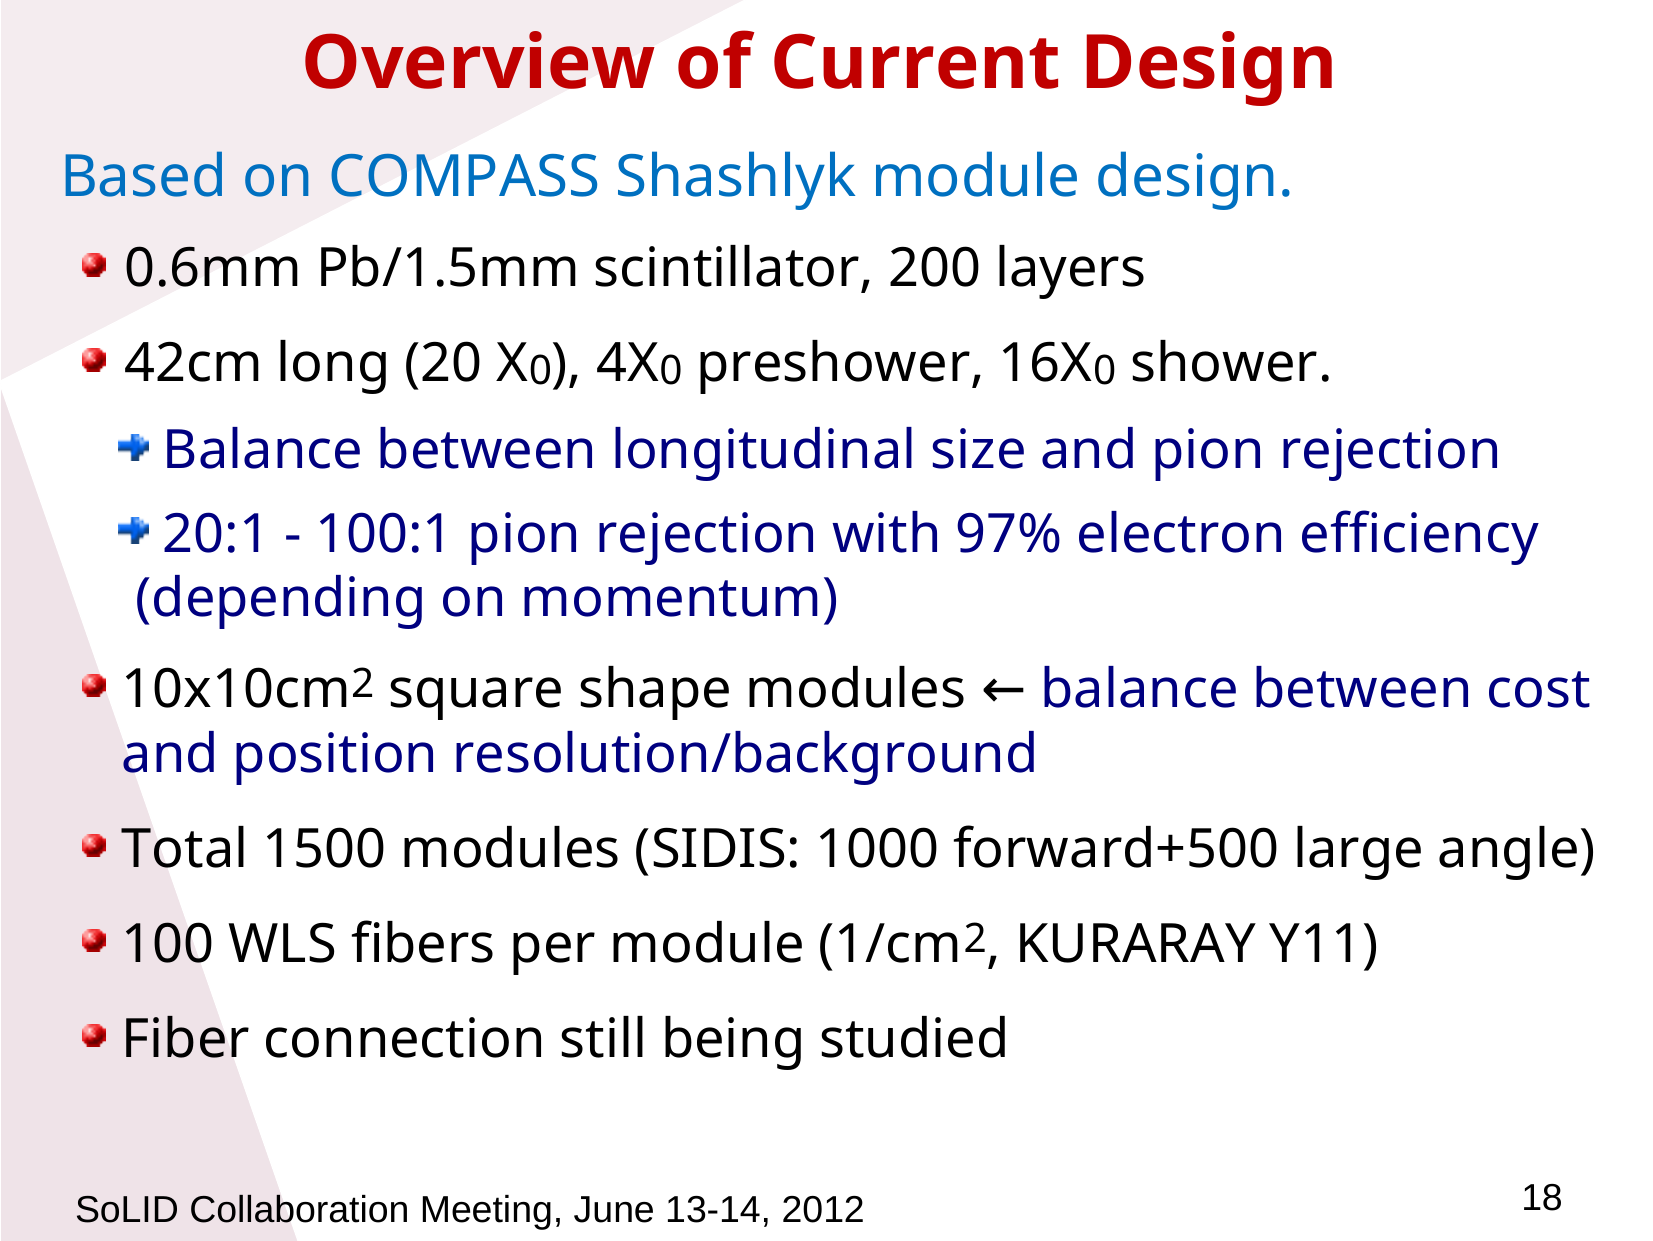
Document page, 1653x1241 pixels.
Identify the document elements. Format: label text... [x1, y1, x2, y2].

text_box Based on COMPASS Shashlyk module design. 0.6mm Pb/1.5mm scintillator, 200 layers 42cm long (20 X0), 4X0 preshower, 16X0 shower. Balance between longitudinal size and pion rejection 20:1 - 100:1 pion rejection with 97% electron efficiency (depending on momentum) 10x10cm2 square shape modules ← balance between cost and position resolution/background Total 1500 modules (SIDIS: 1000 forward+500 large angle) 100 WLS fibers per module (1/cm2, KURARAY Y11) Fiber connection still being studied [45, 137, 1653, 1241]
title Overview of Current Design [68, 13, 1571, 137]
